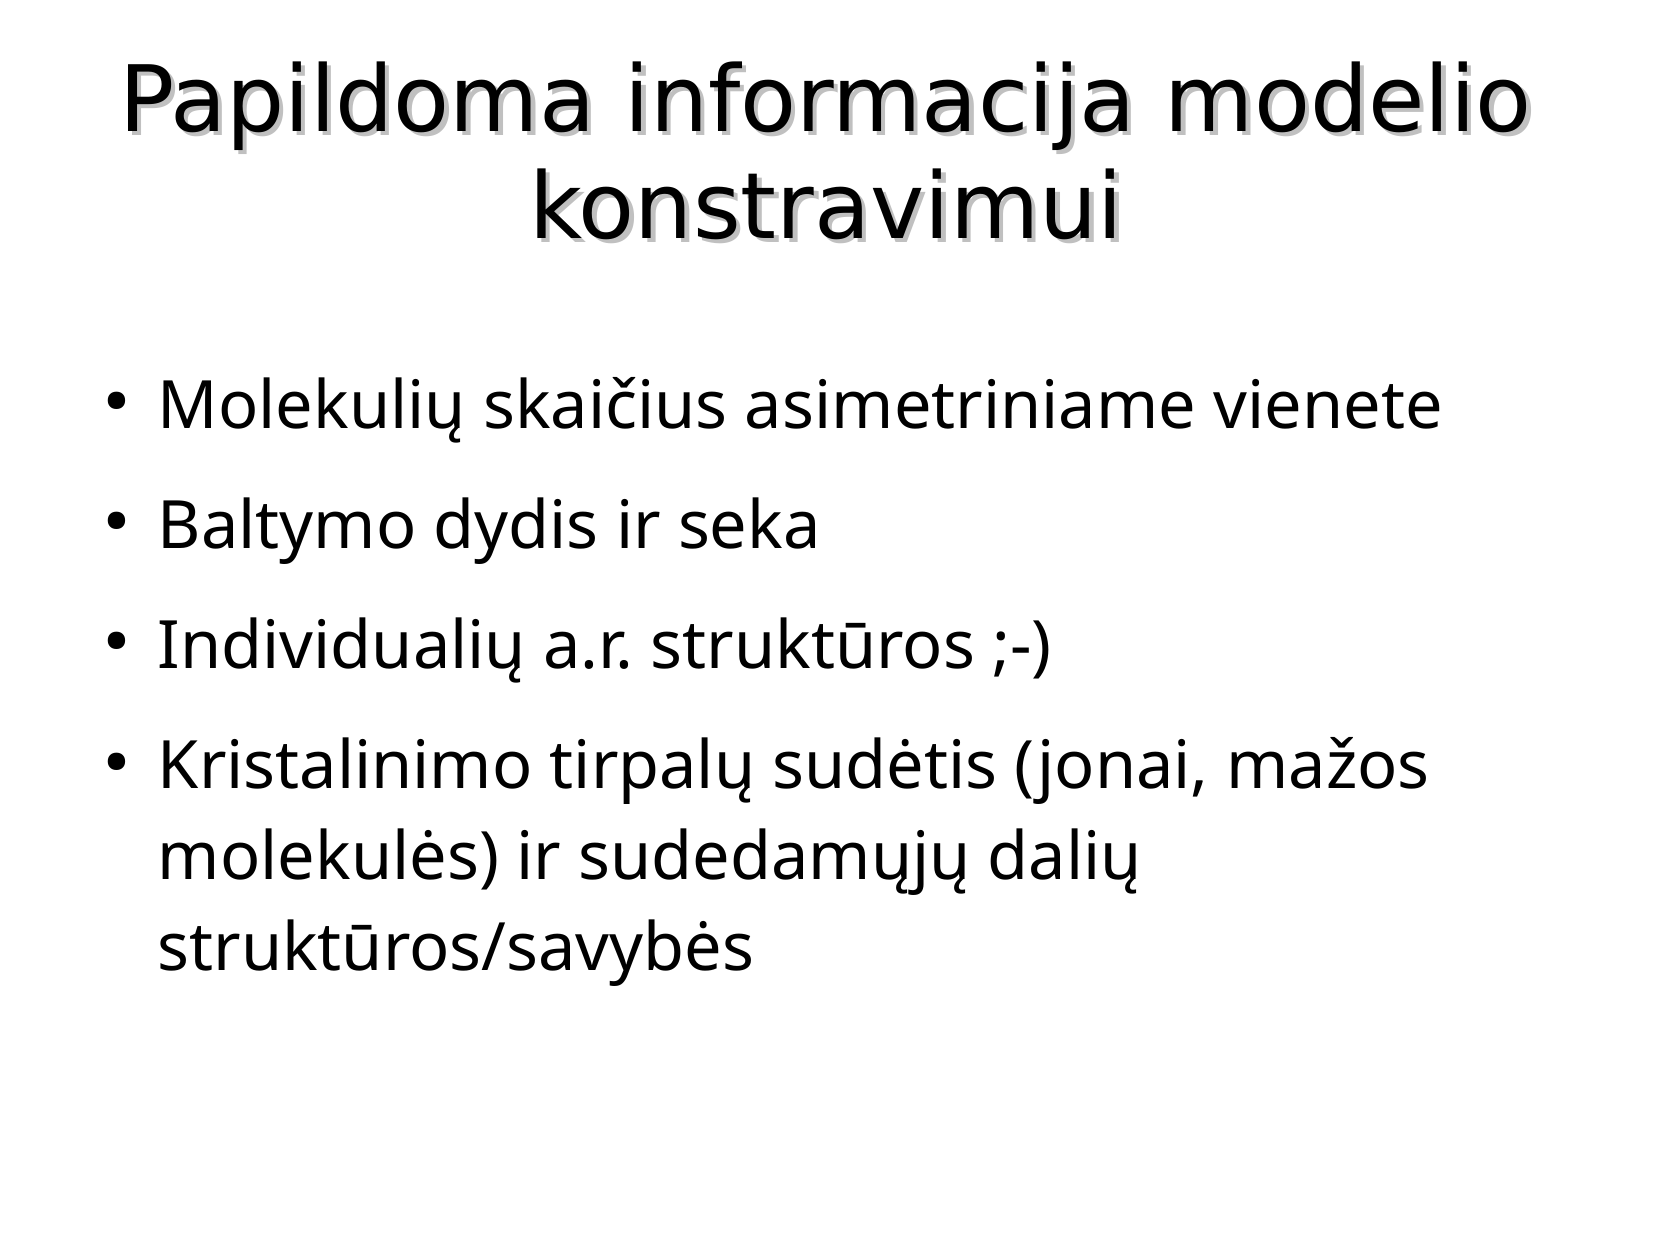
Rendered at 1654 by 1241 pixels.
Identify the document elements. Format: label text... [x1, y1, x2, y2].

title Papildoma informacija modelio konstravimui [82, 45, 1571, 261]
list Molekulių skaičius asimetriniame vienete Baltymo dydis ir seka Individualių a.r. struktūros ;-) Kristalinimo tirpalų sudėtis (jonai, mažos molekulės) ir sudedamųjų dalių struktūros/savybės [86, 357, 1463, 1009]
